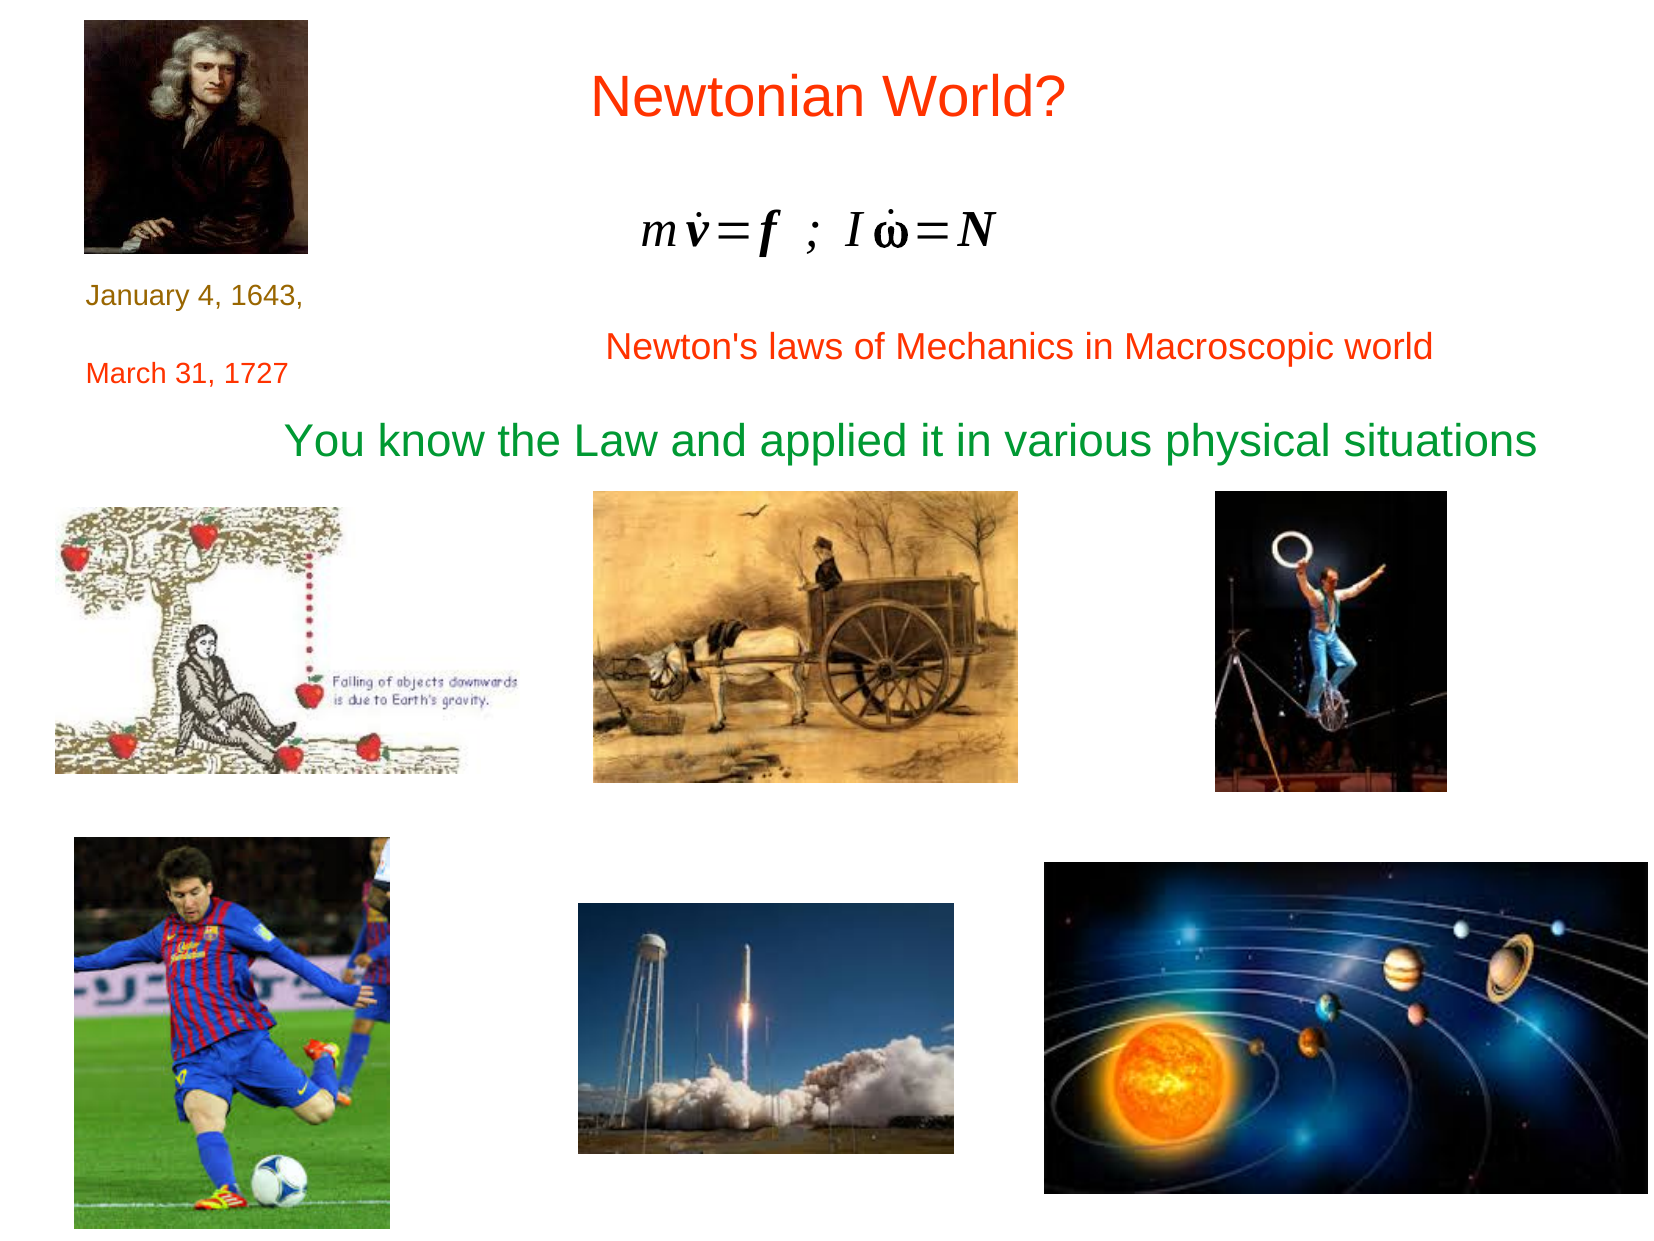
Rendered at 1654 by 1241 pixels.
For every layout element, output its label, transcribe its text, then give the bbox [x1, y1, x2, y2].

picture [84, 20, 308, 254]
text_box Newton's laws of Mechanics in Macroscopic world [590, 318, 1524, 378]
text_box You know the Law and applied it in various physical situations [268, 407, 1549, 478]
picture [1044, 862, 1648, 1194]
picture [74, 837, 390, 1229]
picture [55, 507, 520, 774]
picture [1215, 491, 1447, 792]
text_box Newtonian World? [575, 56, 1353, 142]
picture [578, 903, 954, 1154]
picture [593, 491, 1018, 783]
text_box January 4, 1643, March 31, 1727 [70, 271, 390, 400]
chart [634, 199, 1006, 258]
